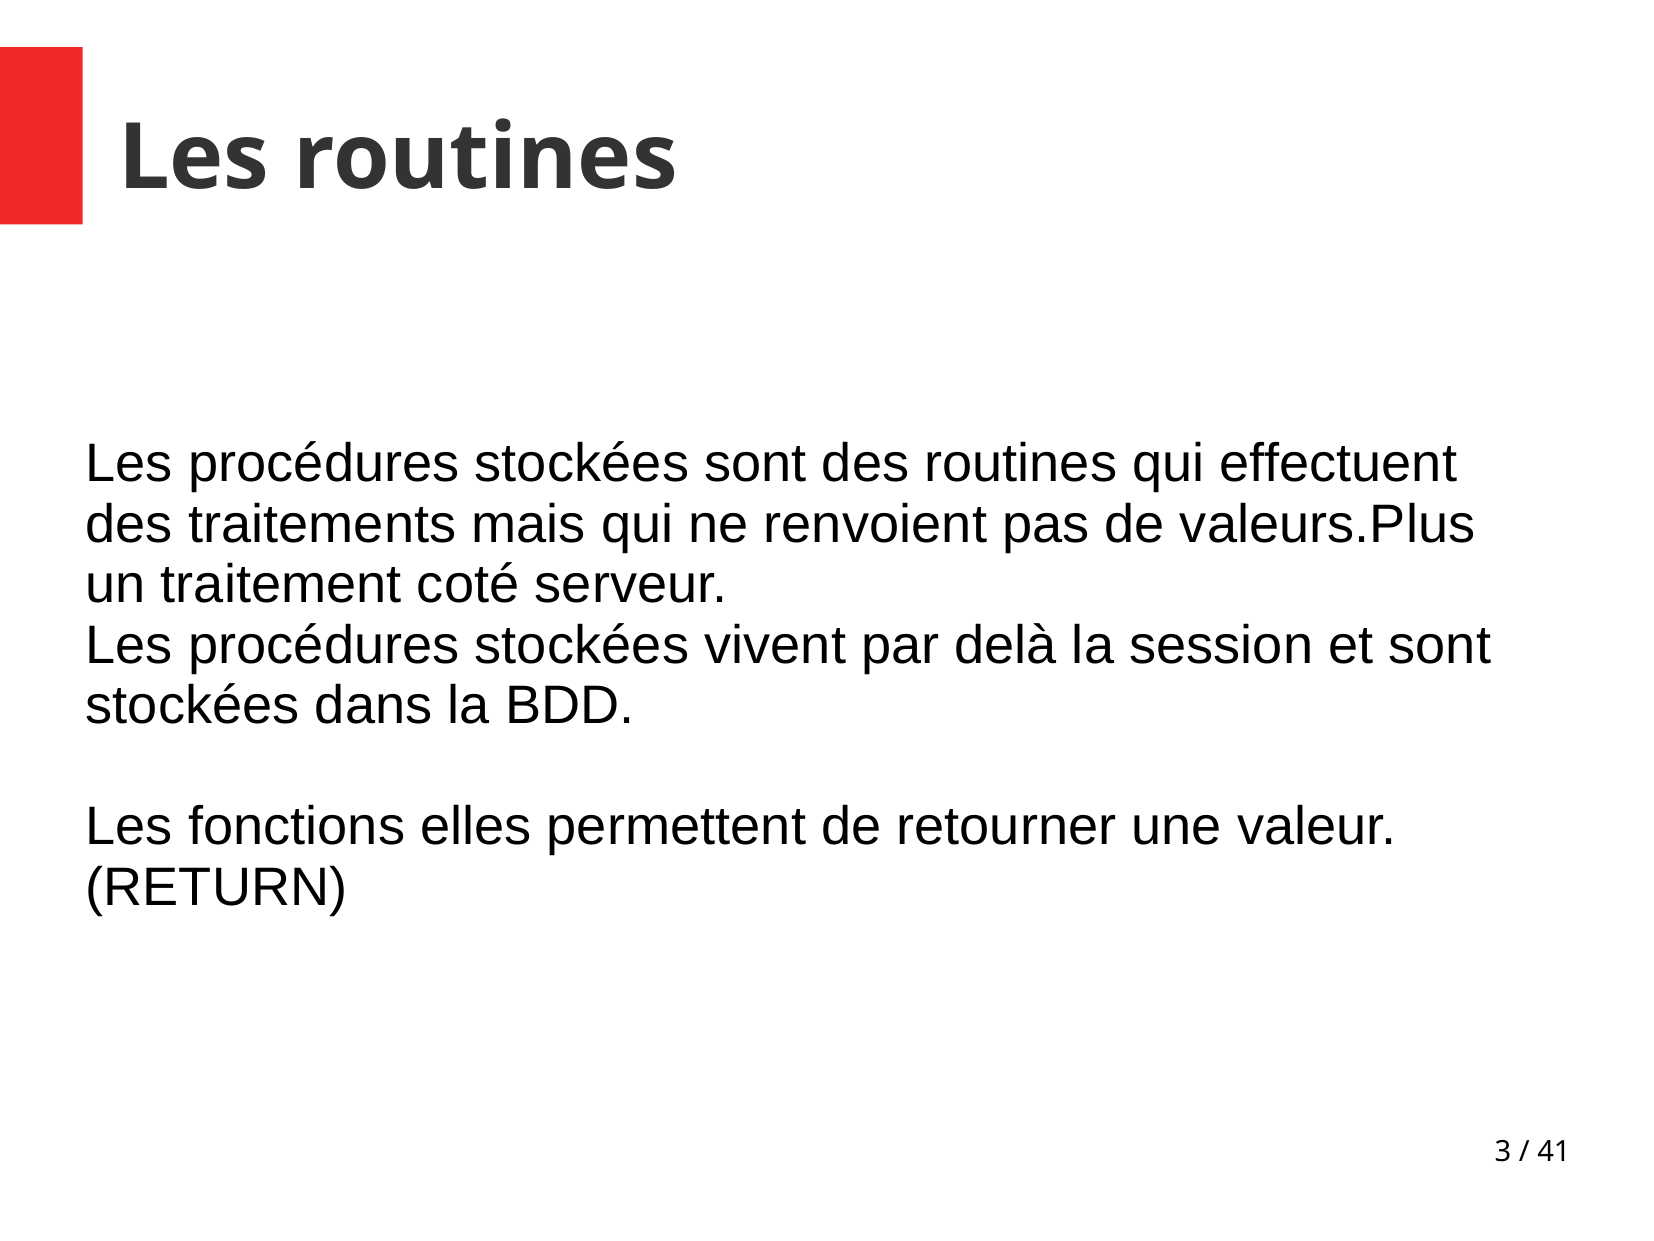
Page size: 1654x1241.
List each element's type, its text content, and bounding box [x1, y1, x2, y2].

title Les routines [118, 49, 1571, 257]
text_box Les procédures stockées sont des routines qui effectuent des traitements mais qui ne renvoient pas de valeurs.Plus un traitement coté serveur. Les procédures stockées vivent par delà la session et sont stockées dans la BDD. Les fonctions elles permettent de retourner une valeur. (RETURN) [70, 425, 1512, 925]
